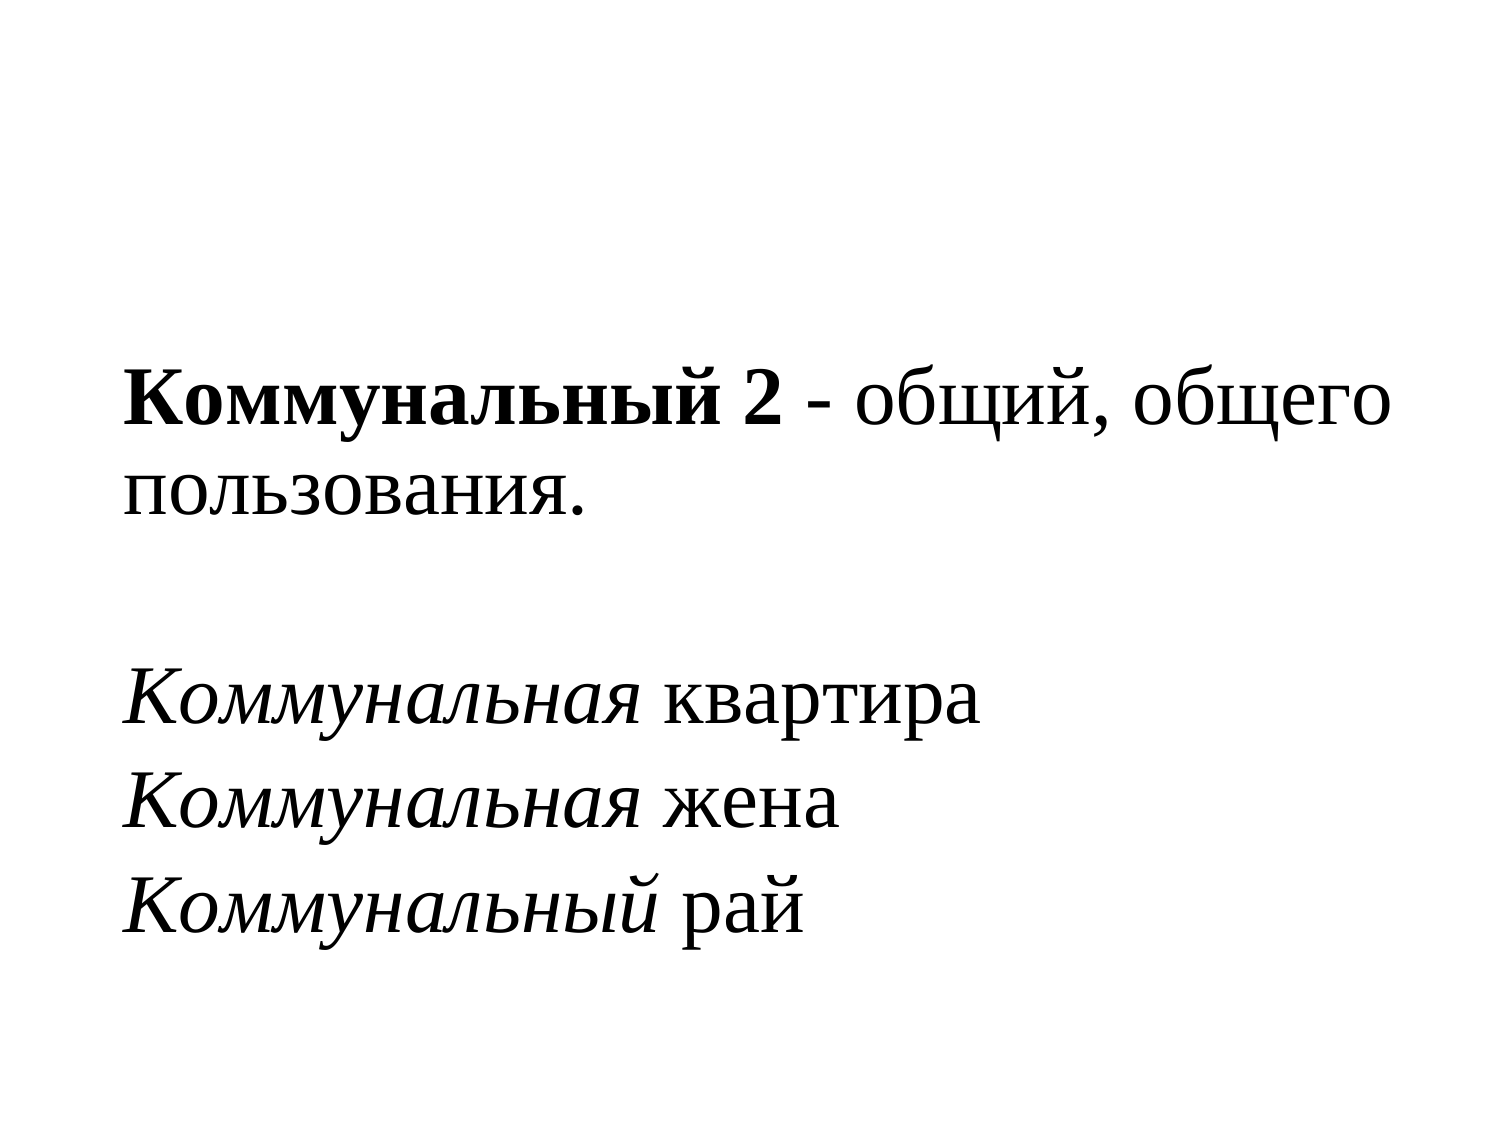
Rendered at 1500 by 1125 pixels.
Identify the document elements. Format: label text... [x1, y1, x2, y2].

text_box Коммунальный 2 - общий, общего пользования. Коммунальная квартира Коммунальная жена Коммунальный рай [109, 345, 1409, 959]
